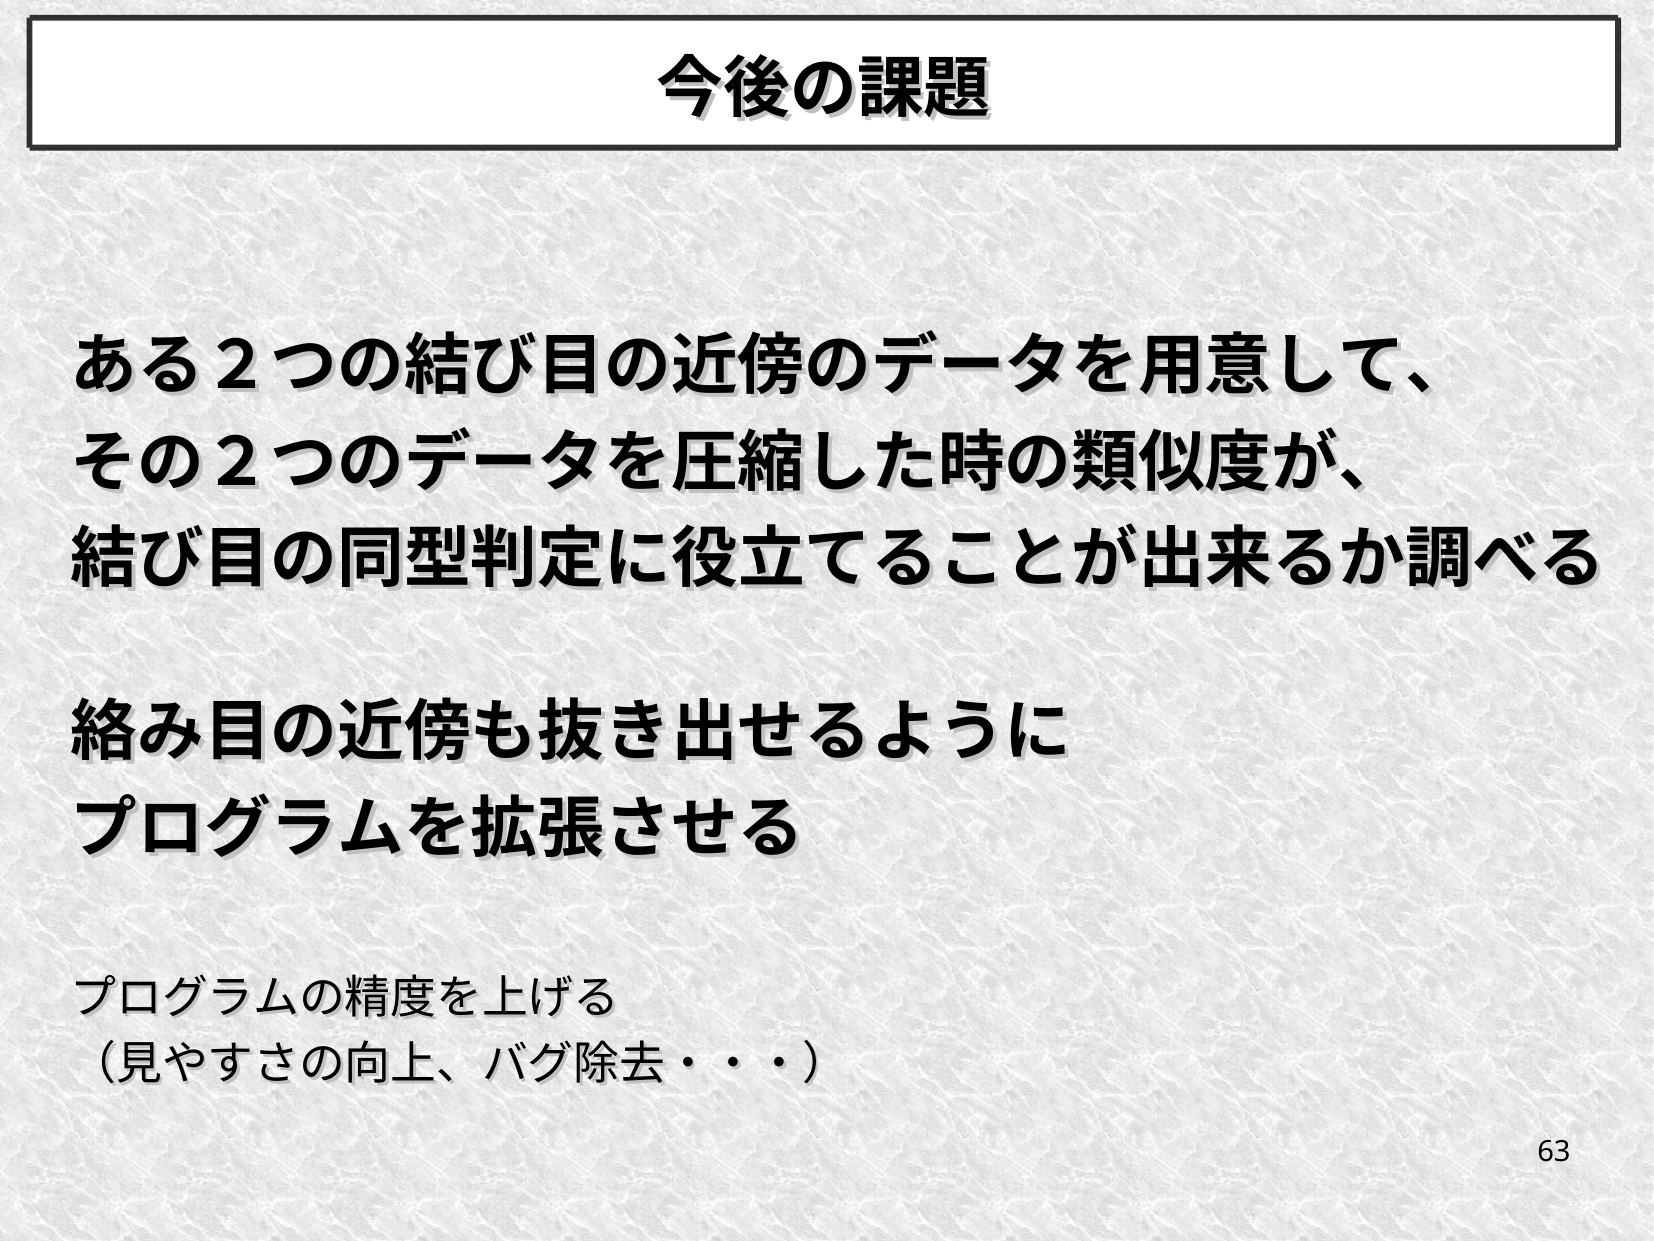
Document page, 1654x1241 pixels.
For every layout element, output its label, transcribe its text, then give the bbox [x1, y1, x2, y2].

picture [0, 0, 1654, 1241]
text_box プログラムの精度を上げる （見やすさの向上、バグ除去・・・） [55, 953, 972, 1070]
text_box 今後の課題 [29, 17, 1619, 148]
text_box 絡み目の近傍も抜き出せるように プログラムを拡張させる [55, 669, 1072, 832]
text_box ある２つの結び目の近傍のデータを用意して、 その２つのデータを圧縮した時の類似度が、 結び目の同型判定に役立てることが出来るか調べる [55, 303, 1598, 539]
